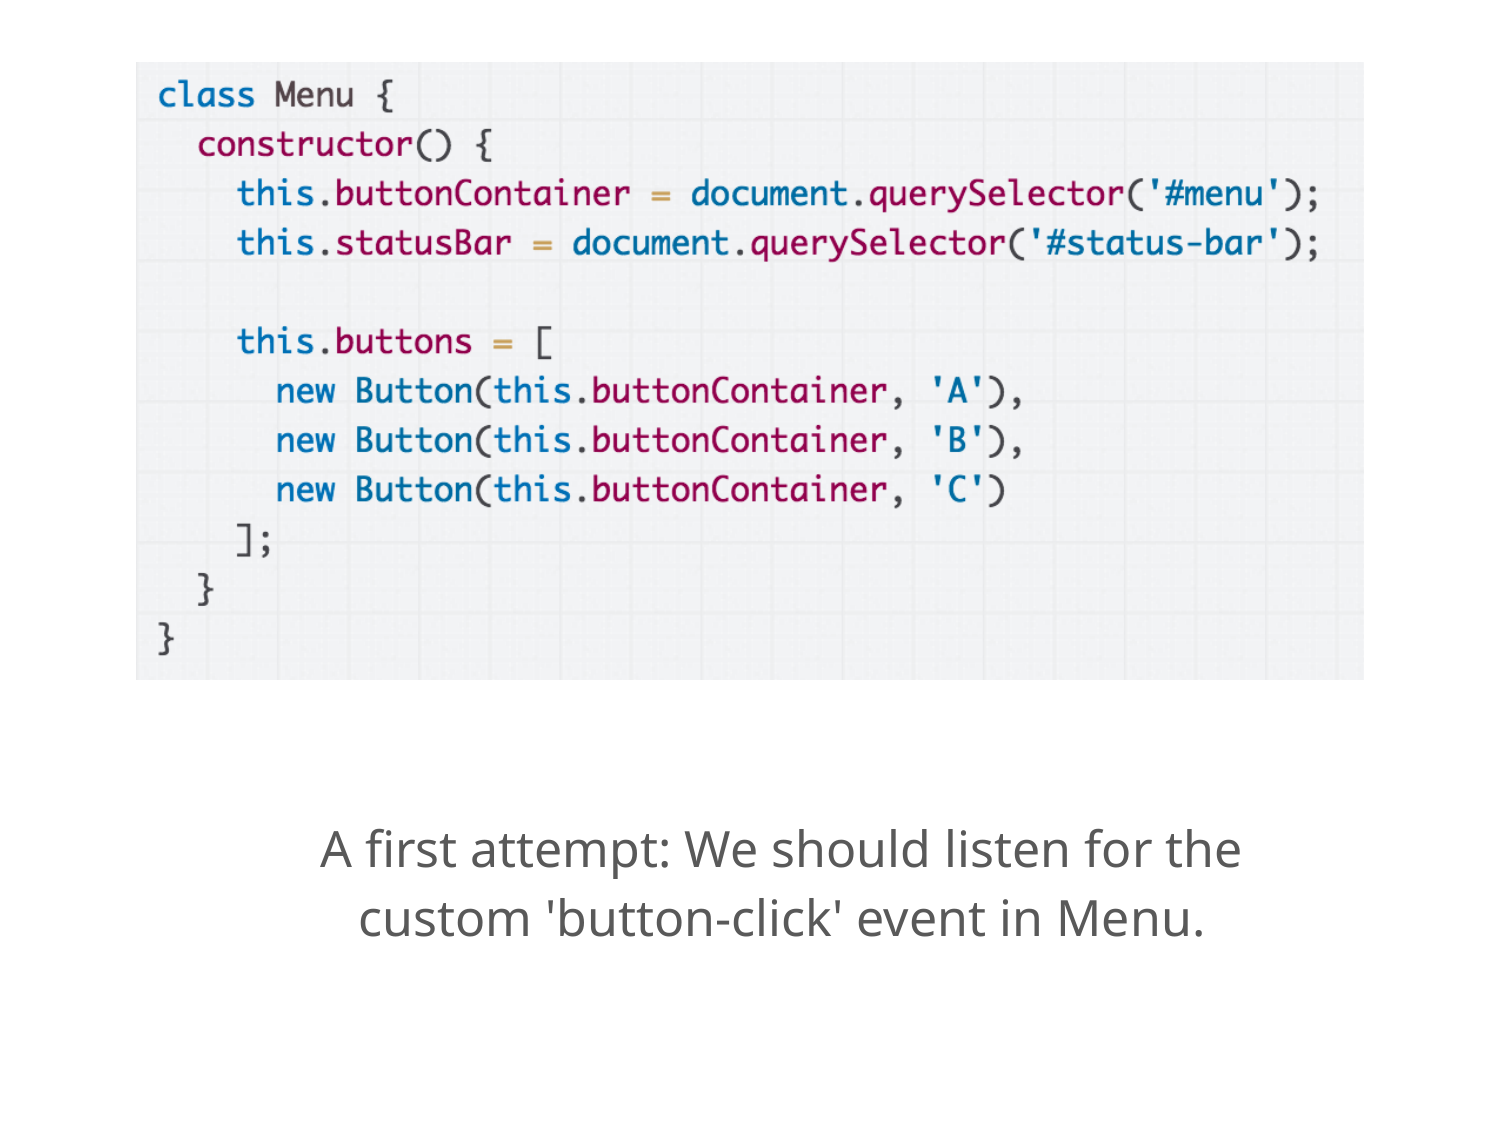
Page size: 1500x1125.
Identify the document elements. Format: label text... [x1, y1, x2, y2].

picture [136, 62, 1364, 680]
list A first attempt: We should listen for the custom 'button-click' event in Menu. [229, 793, 1335, 986]
